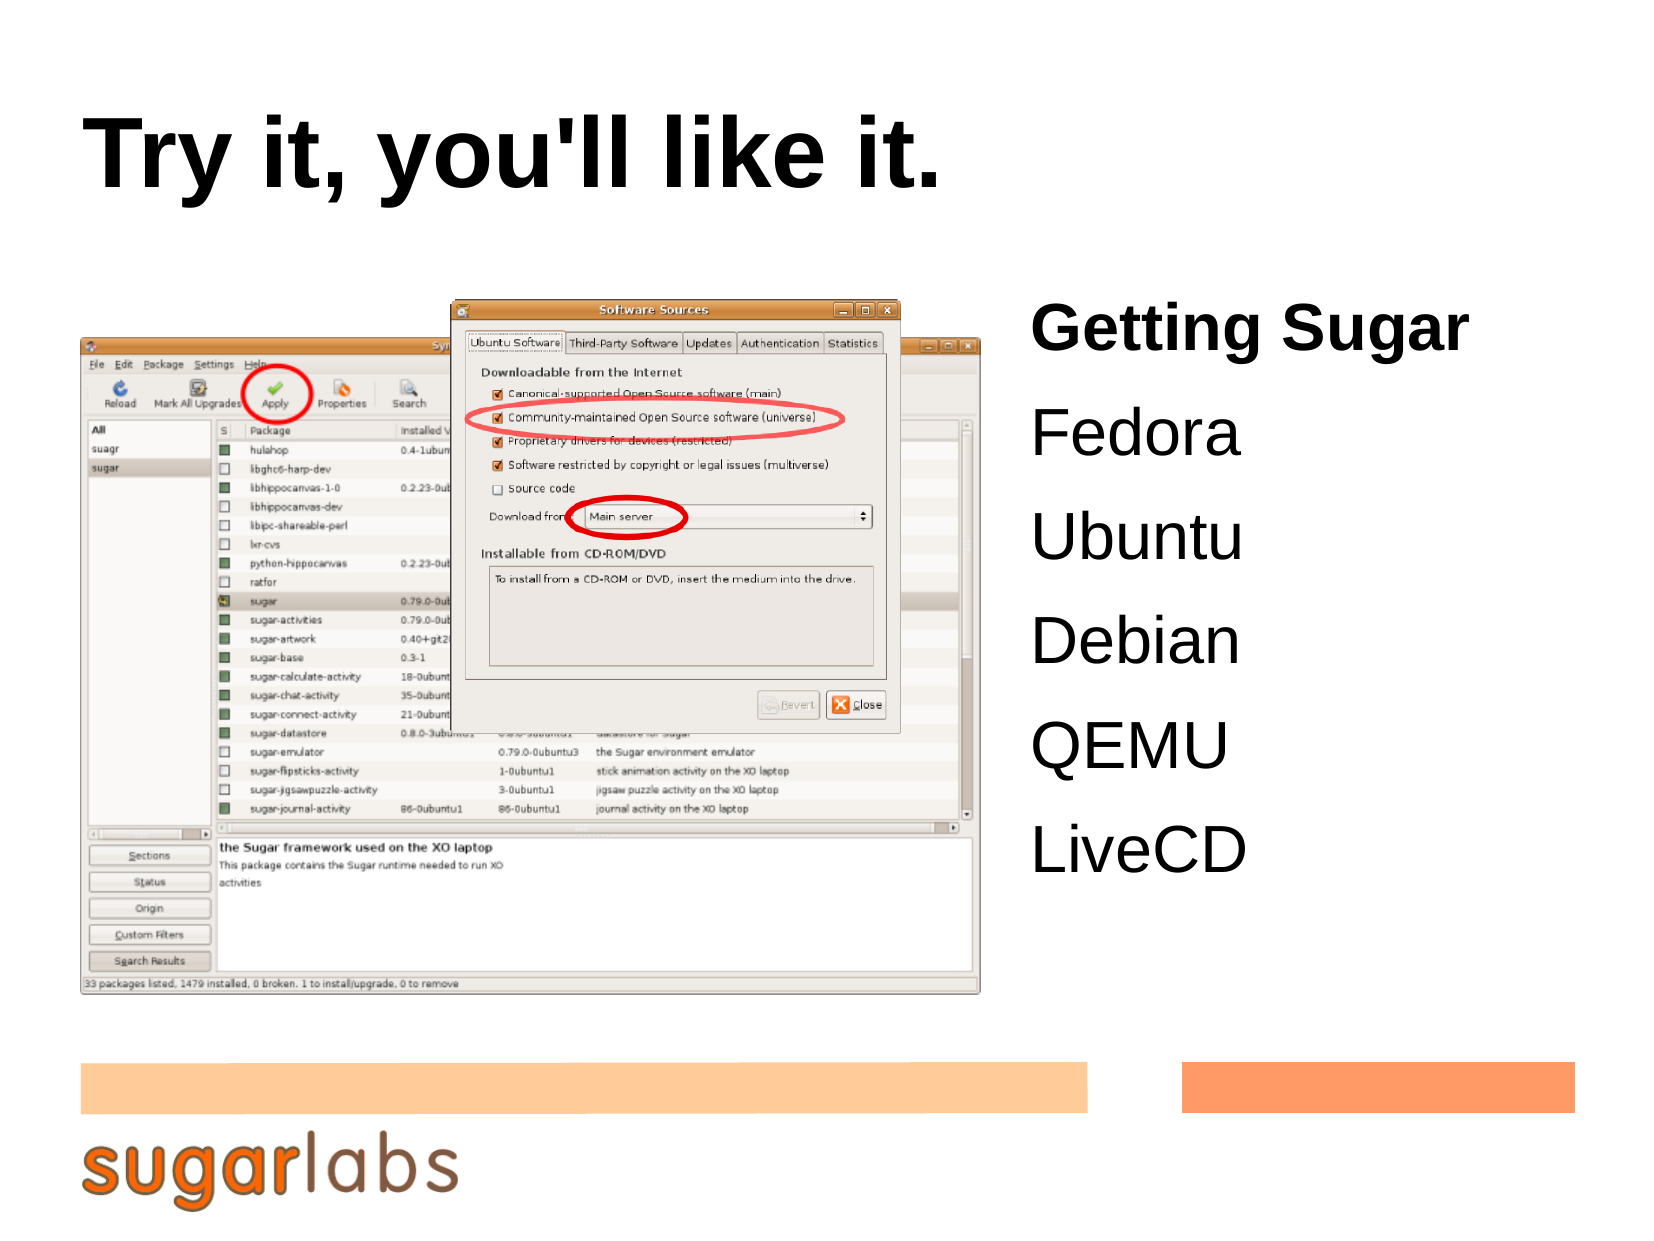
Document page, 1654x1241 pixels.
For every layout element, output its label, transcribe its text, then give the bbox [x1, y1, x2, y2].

picture [80, 299, 981, 995]
list Getting Sugar Fedora Ubuntu Debian QEMU LiveCD [1012, 290, 1572, 998]
picture [82, 1130, 458, 1212]
title Try it, you'll like it. [82, 56, 1571, 250]
